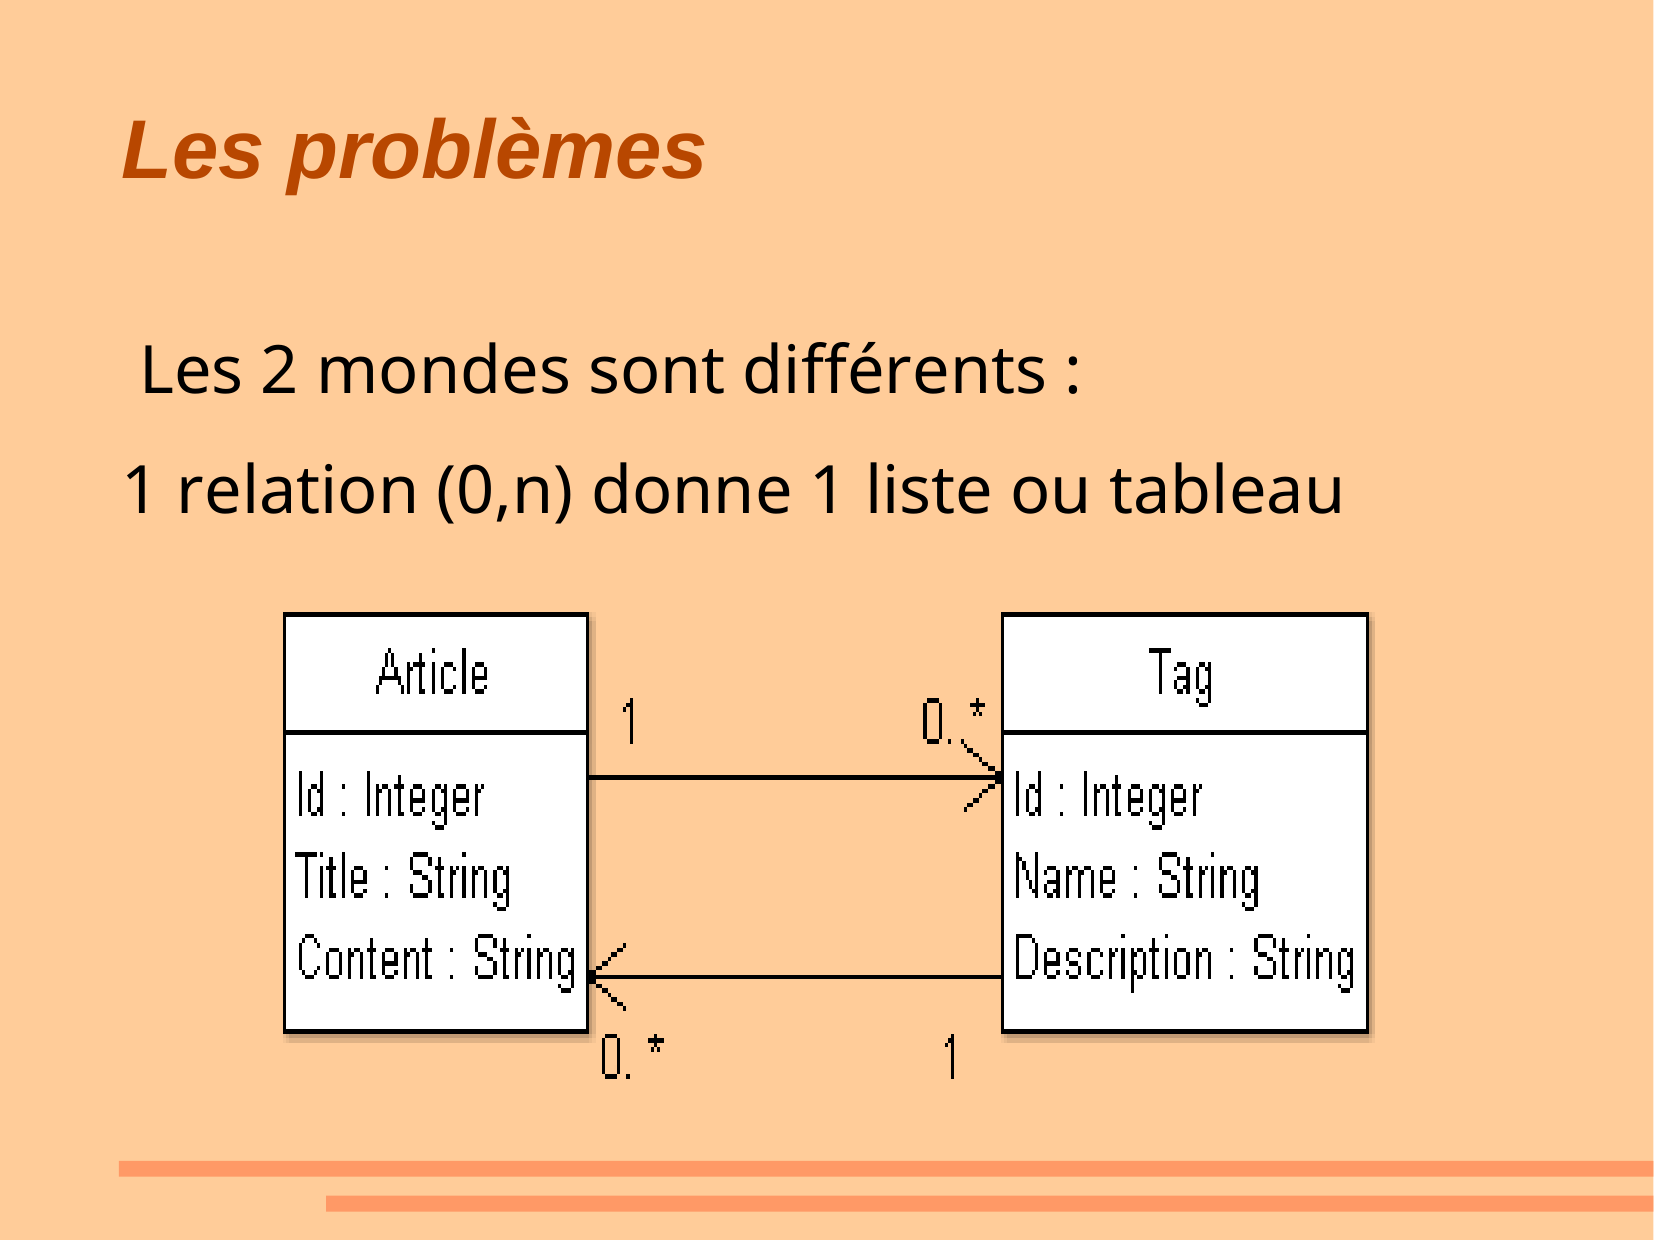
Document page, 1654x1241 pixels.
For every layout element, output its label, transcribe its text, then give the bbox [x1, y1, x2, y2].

picture [265, 590, 1388, 1084]
list Les 2 mondes sont différents : 1 relation (0,n) donne 1 liste ou tableau [121, 322, 1561, 591]
title Les problèmes [121, 46, 1534, 254]
